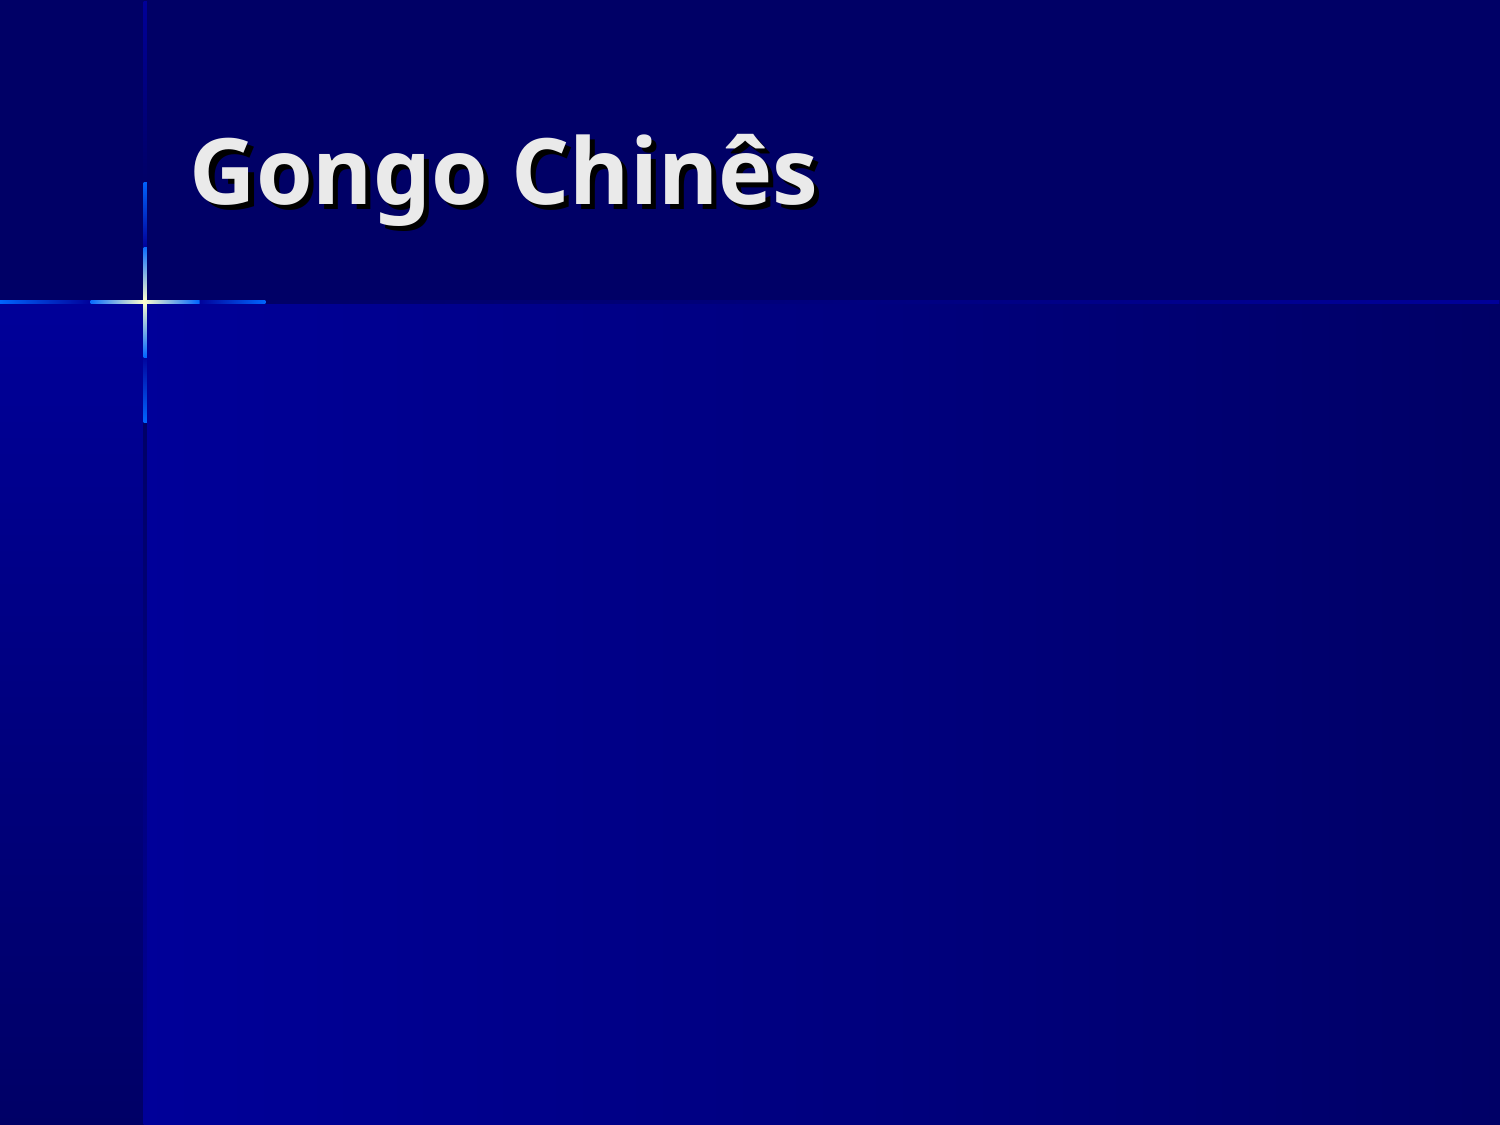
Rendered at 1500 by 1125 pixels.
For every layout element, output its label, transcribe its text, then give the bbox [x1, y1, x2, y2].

title Gongo Chinês [174, 49, 1413, 285]
